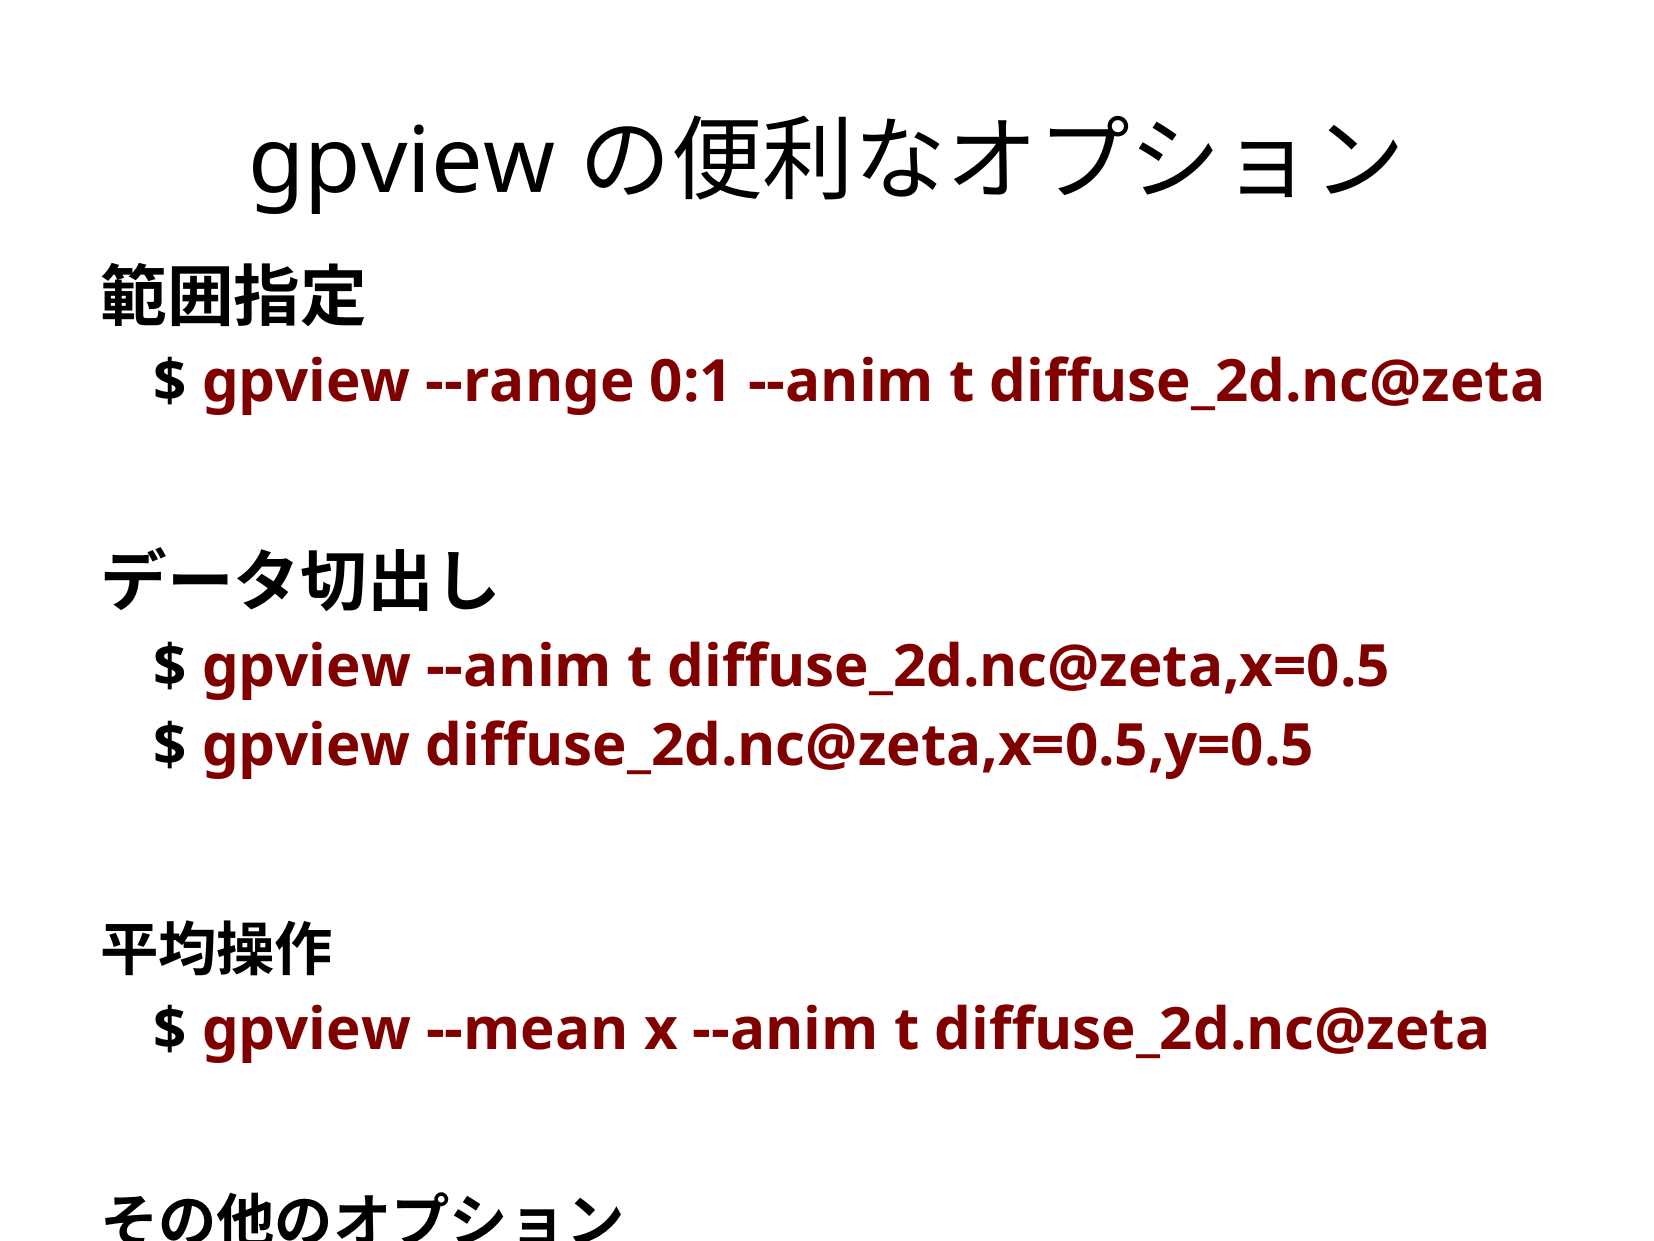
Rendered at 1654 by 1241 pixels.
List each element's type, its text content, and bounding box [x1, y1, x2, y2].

title gpview の便利なオプション [82, 49, 1571, 242]
list 範囲指定 $ gpview --range 0:1 --anim t diffuse_2d.nc@zeta データ切出し $ gpview --anim t diffuse_2d.nc@zeta,x=0.5 $ gpview diffuse_2d.nc@zeta,x=0.5,y=0.5 平均操作 $ gpview --mean x --anim t diffuse_2d.nc@zeta その他のオプション $ gpview --help [82, 242, 1571, 1239]
